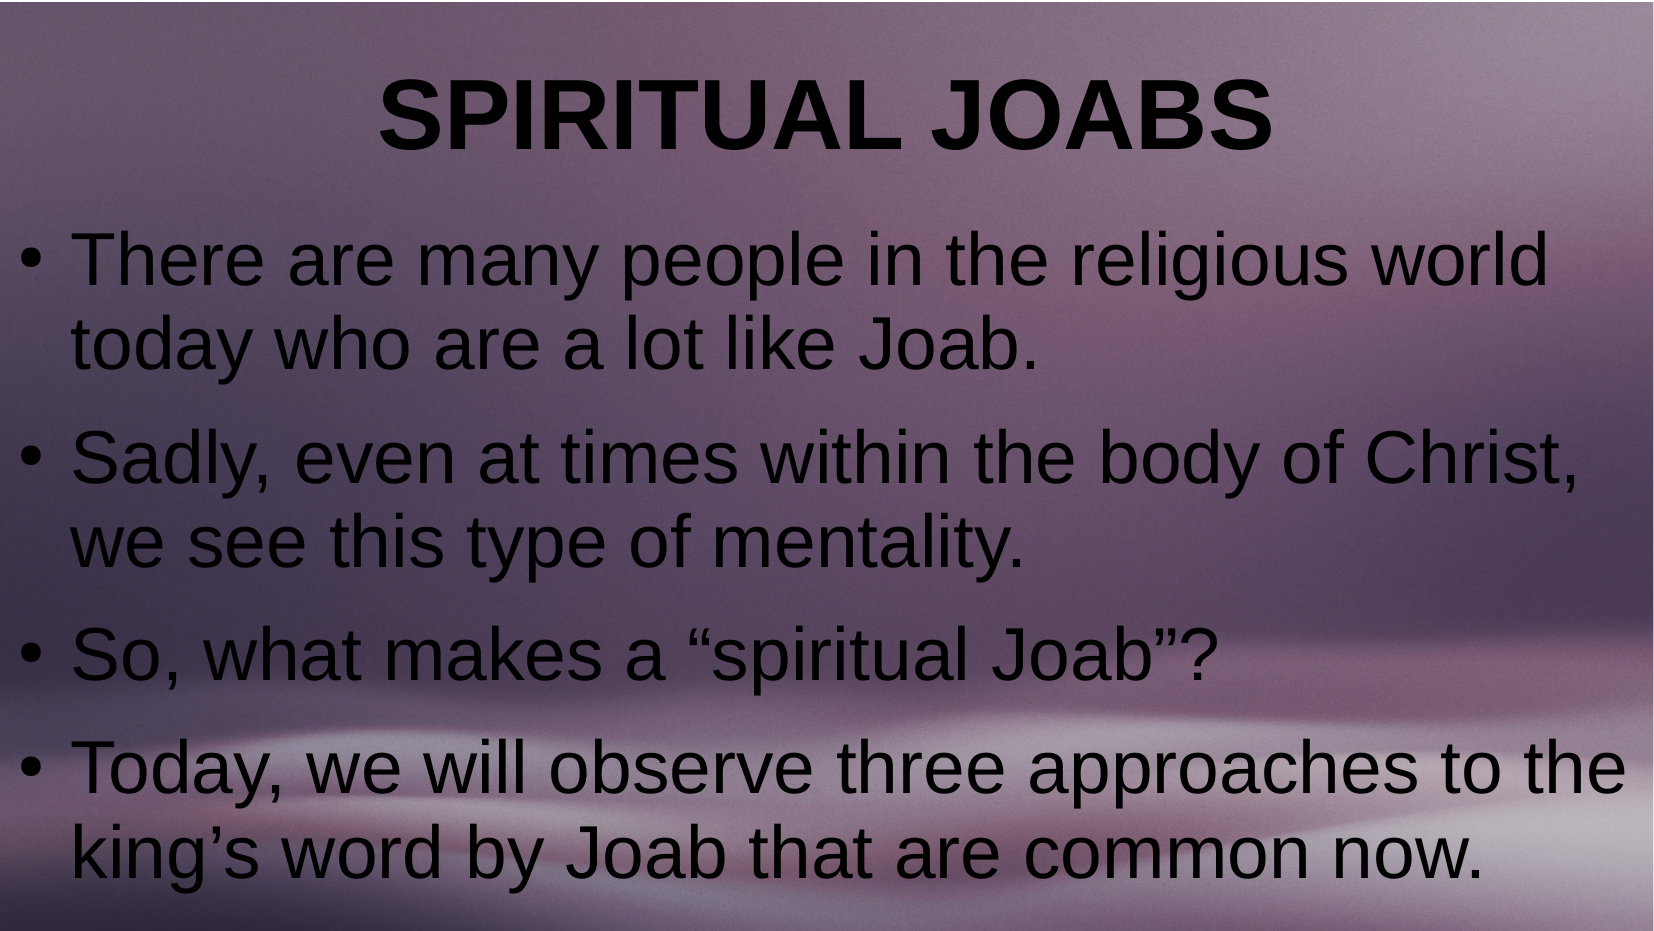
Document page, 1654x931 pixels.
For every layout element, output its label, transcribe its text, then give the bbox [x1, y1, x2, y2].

list There are many people in the religious world today who are a lot like Joab. Sadly, even at times within the body of Christ, we see this type of mentality. So, what makes a “spiritual Joab”? Today, we will observe three approaches to the king’s word by Joab that are common now. [0, 217, 1651, 931]
picture [0, 2, 1654, 931]
title SPIRITUAL JOABS [82, 37, 1571, 193]
